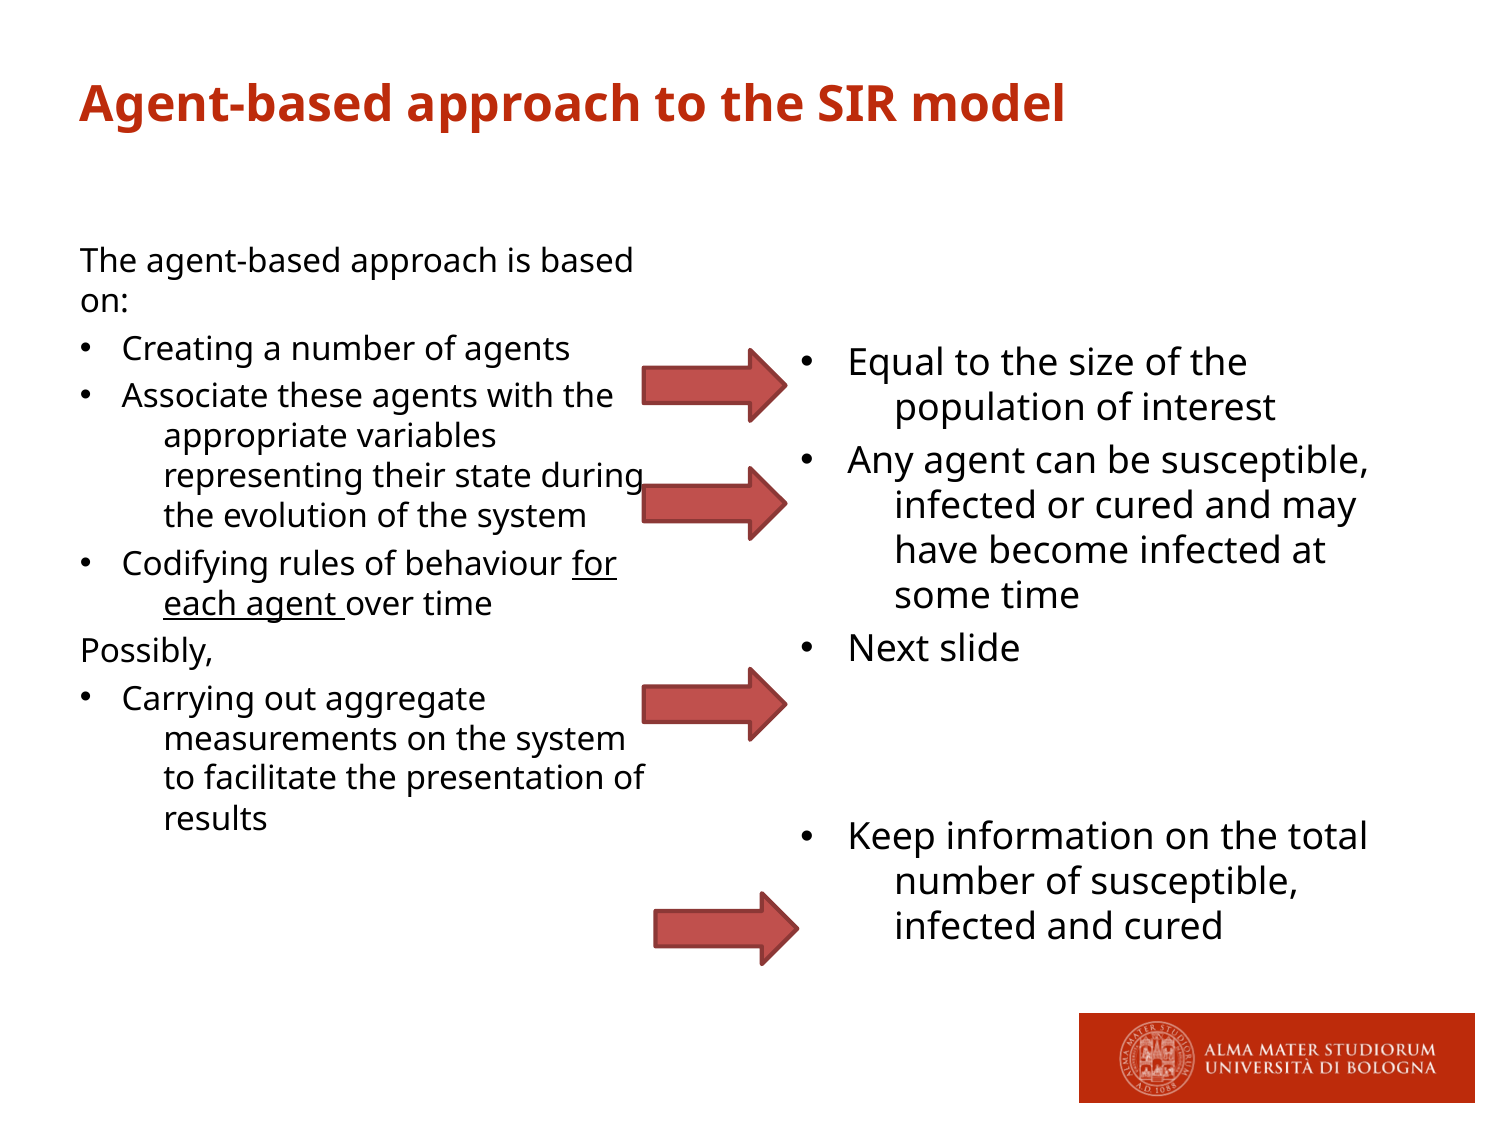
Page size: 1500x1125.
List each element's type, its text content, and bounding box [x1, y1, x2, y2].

text_box [643, 468, 786, 539]
text_box [655, 893, 798, 965]
text_box [643, 668, 786, 740]
list Agent-based approach to the SIR model [64, 78, 1447, 185]
text_box Equal to the size of the population of interest Any agent can be susceptible, infected or cured and may have become infected at some time Next slide Keep information on the total number of susceptible, infected and cured [785, 231, 1400, 941]
list The agent-based approach is based on: Creating a number of agents Associate these agents with the appropriate variables representing their state during the evolution of the system Codifying rules of behaviour for each agent over time Possibly, Carrying out aggregate measurements on the system to facilitate the presentation of results [64, 231, 680, 941]
text_box [643, 349, 786, 421]
